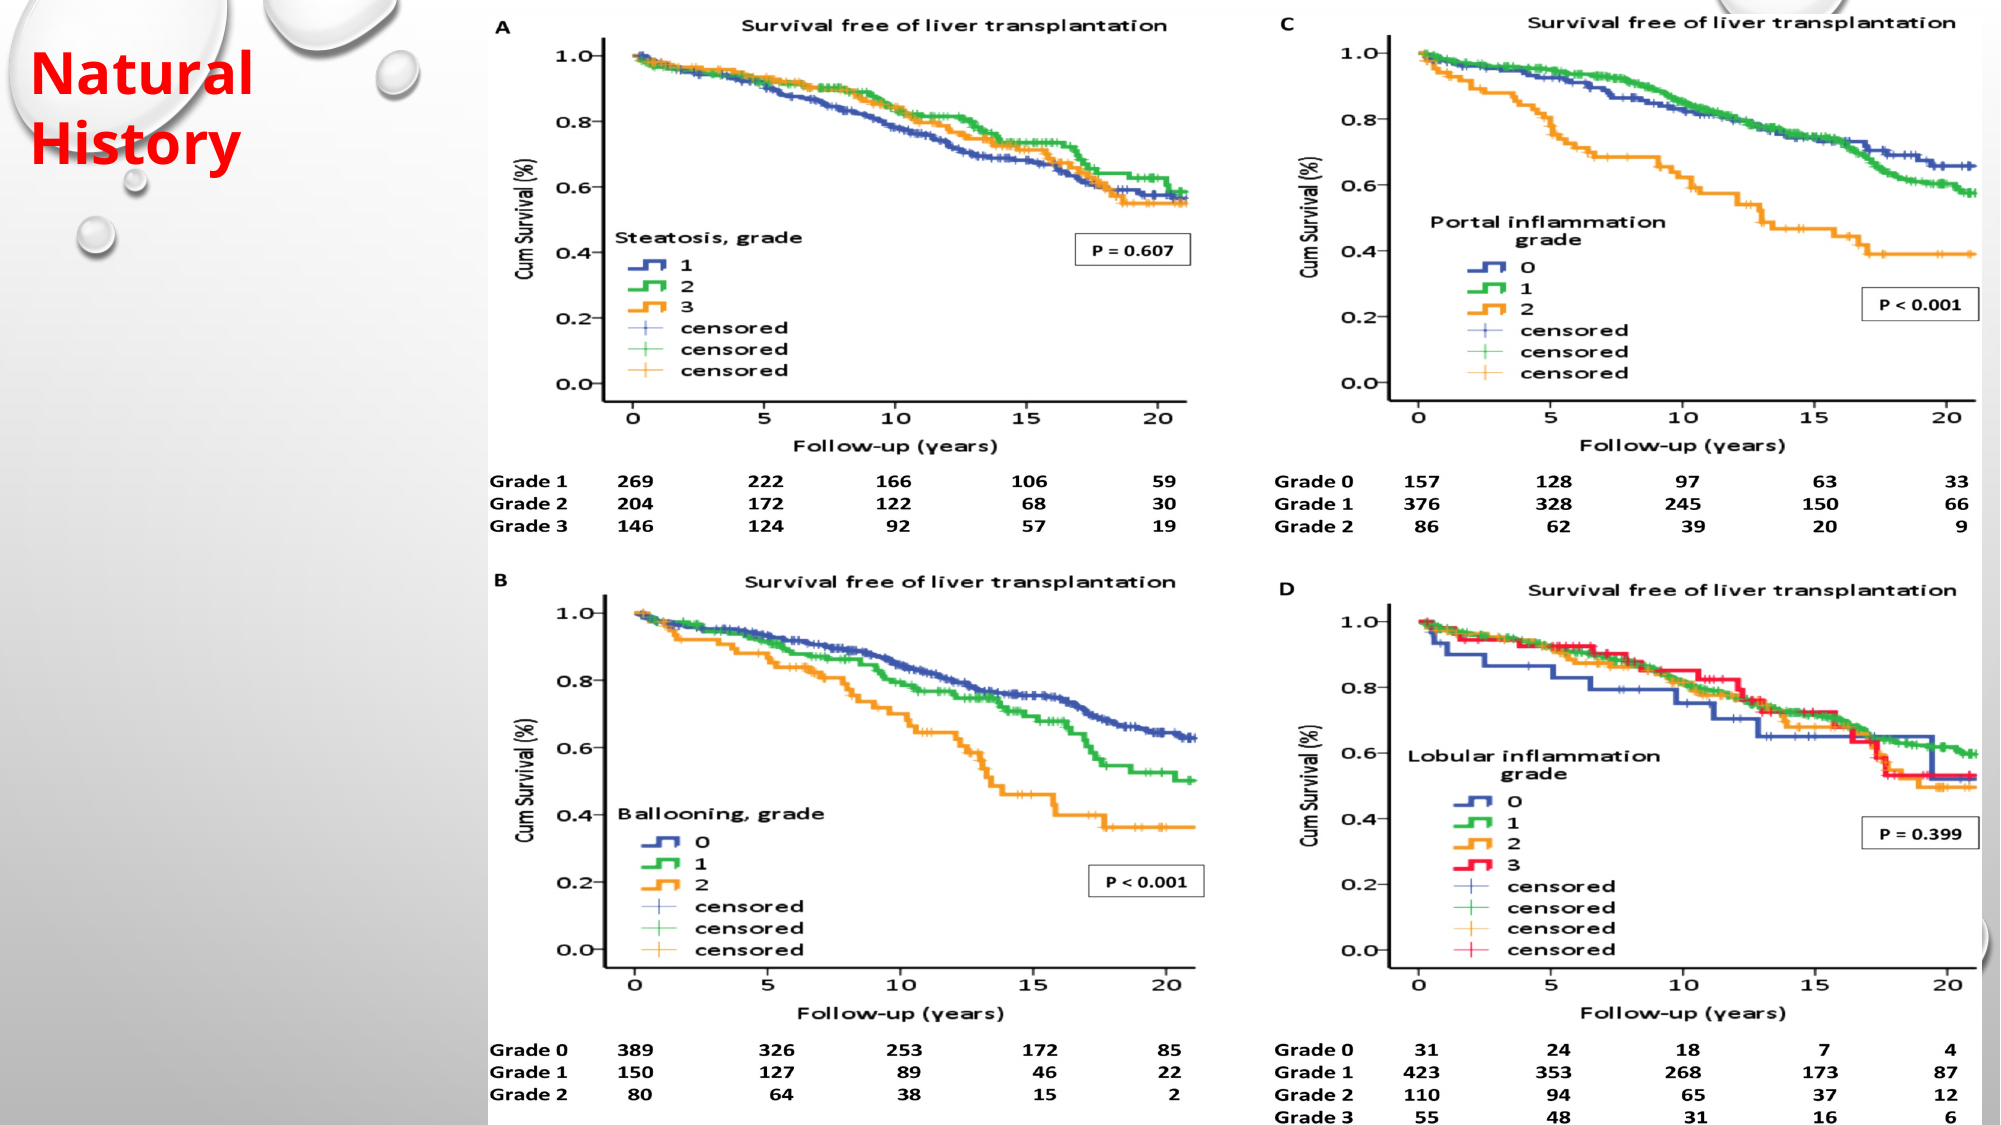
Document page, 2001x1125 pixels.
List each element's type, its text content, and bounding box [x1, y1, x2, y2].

text_box Natural History [15, 28, 488, 183]
picture [488, 14, 1982, 1125]
